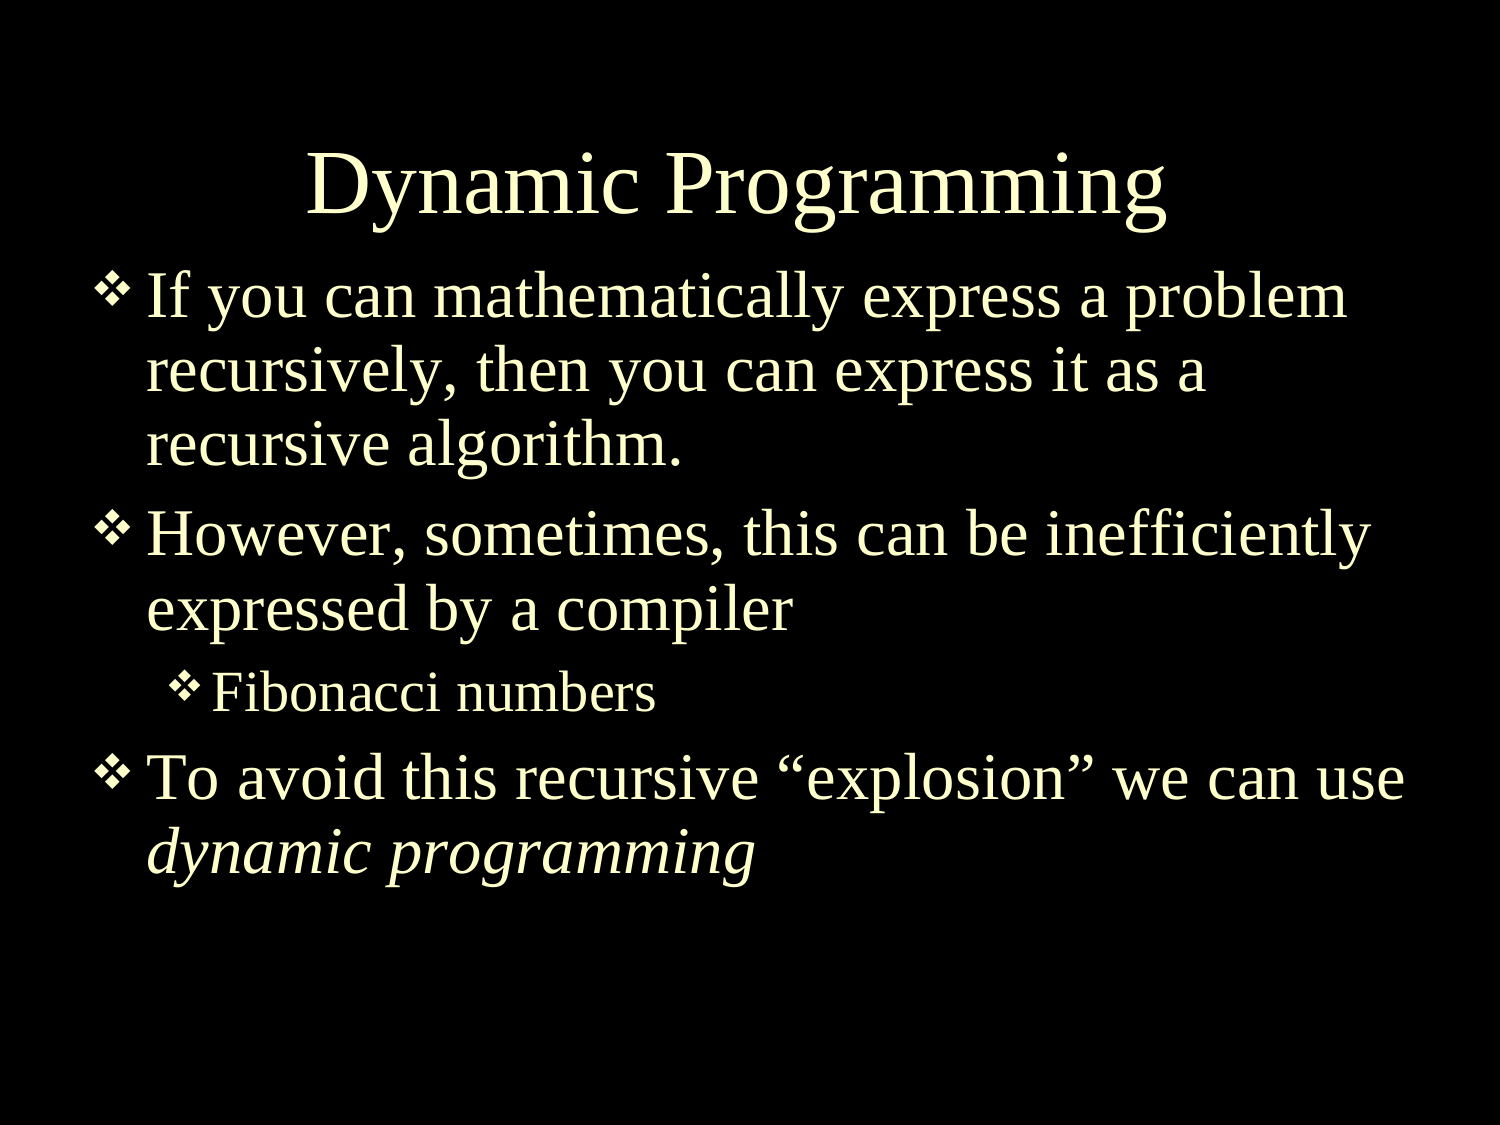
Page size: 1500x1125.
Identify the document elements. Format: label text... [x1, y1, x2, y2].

title Dynamic Programming [8, 87, 1467, 278]
list If you can mathematically express a problem recursively, then you can express it as a recursive algorithm. However, sometimes, this can be inefficiently expressed by a compiler Fibonacci numbers To avoid this recursive “explosion” we can use dynamic programming [75, 249, 1482, 1026]
